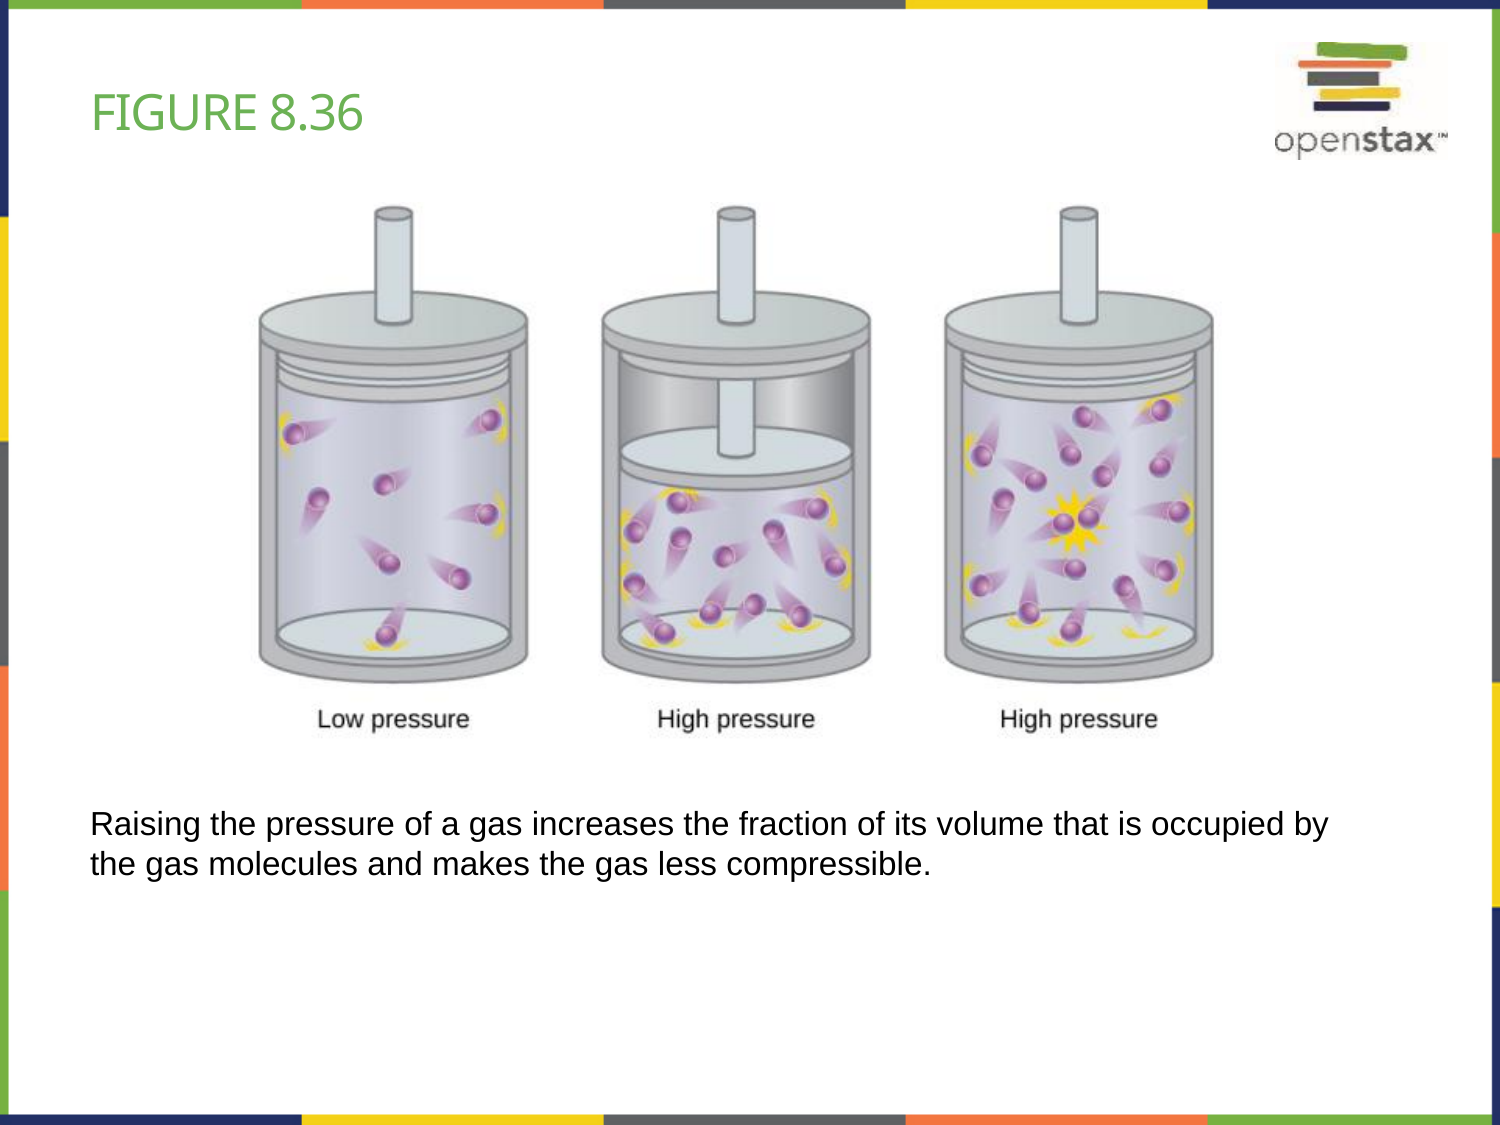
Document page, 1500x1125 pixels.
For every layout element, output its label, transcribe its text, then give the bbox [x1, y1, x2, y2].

list Raising the pressure of a gas increases the fraction of its volume that is occupied by the gas molecules and makes the gas less compressible. [75, 794, 1398, 986]
picture [0, 0, 1500, 1125]
title Figure 8.36 [75, 39, 1398, 148]
